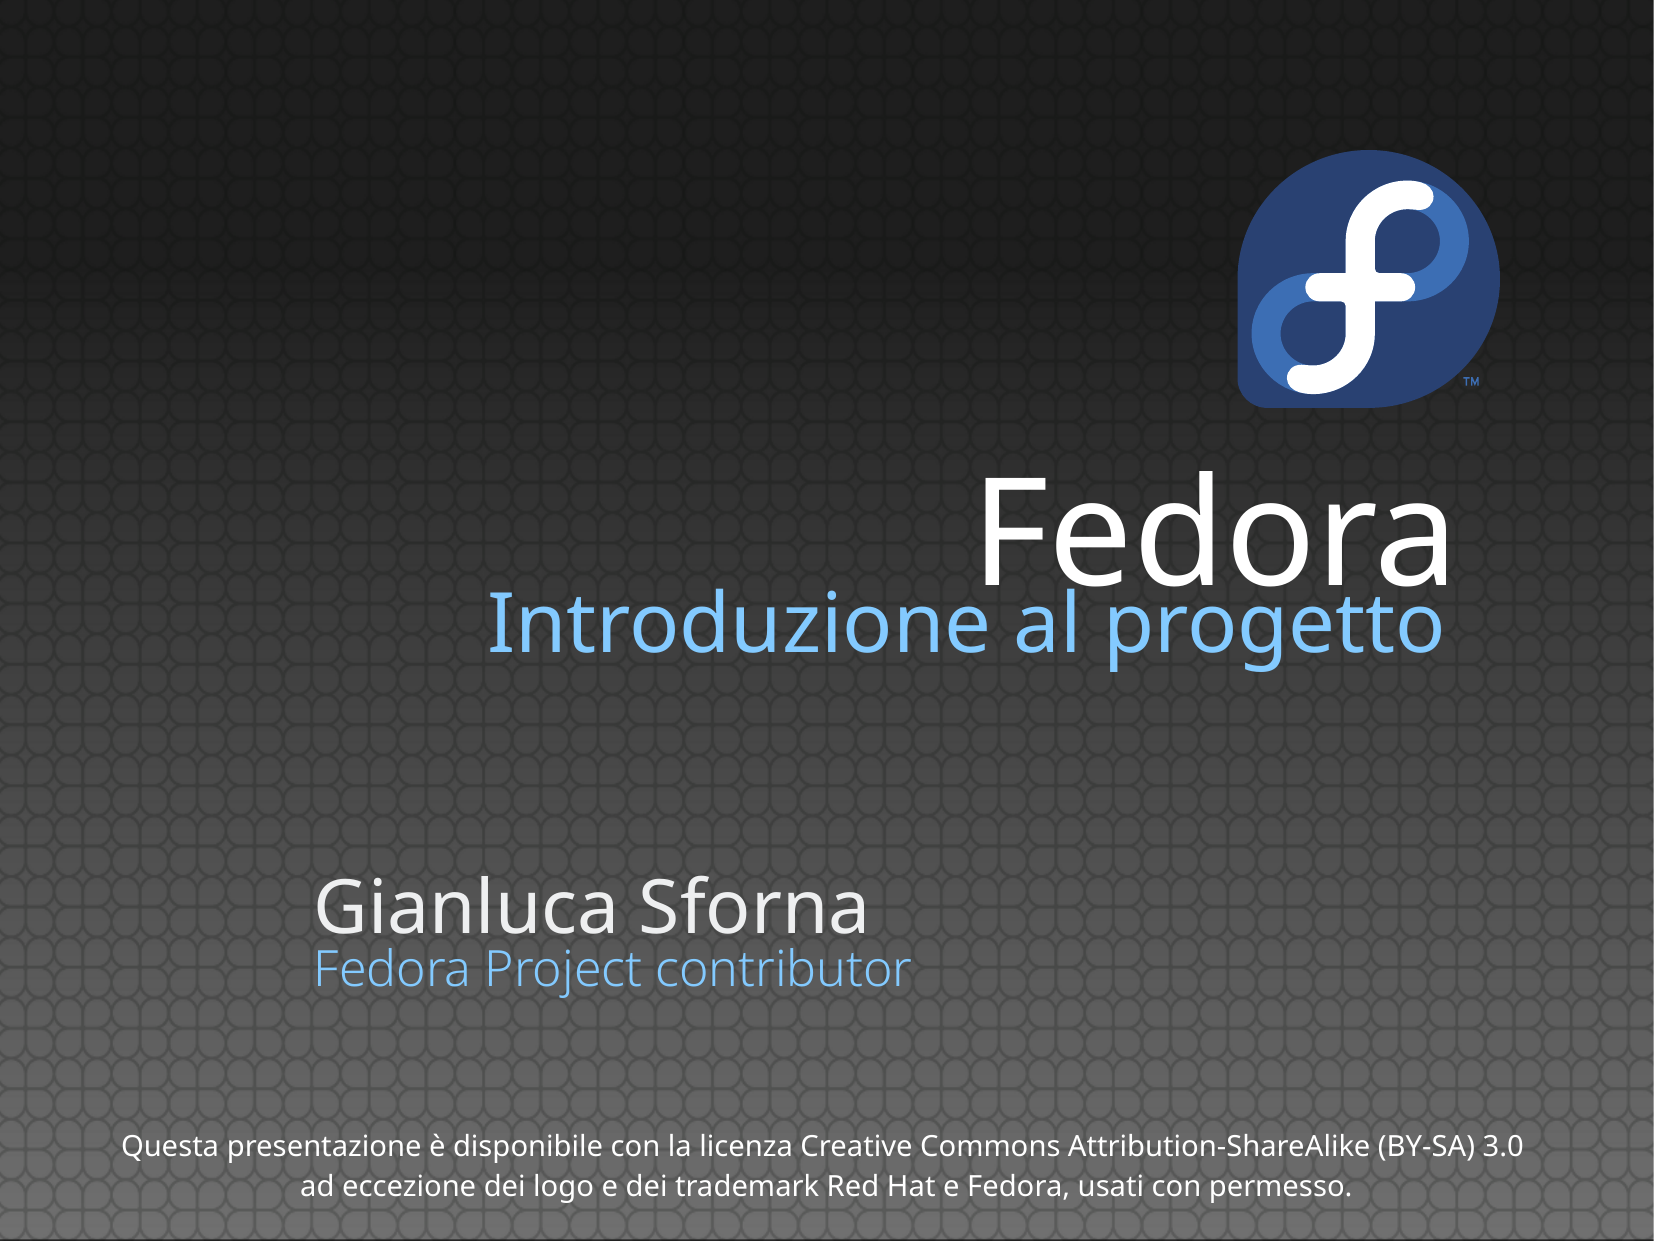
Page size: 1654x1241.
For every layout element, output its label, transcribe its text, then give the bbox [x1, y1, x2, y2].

text_box Fedora Project contributor [299, 925, 1244, 996]
subtitle Introduzione al progetto [100, 585, 1447, 663]
text_box Fedora [37, 417, 1475, 585]
picture [0, 0, 1654, 1241]
text_box Gianluca Sforna [299, 846, 1051, 925]
text_box Questa presentazione è disponibile con la licenza Creative Commons Attribution-ShareAlike (BY-SA) 3.0 ad eccezione dei logo e dei trademark Red Hat e Fedora, usati con permesso. [47, 1118, 1606, 1202]
